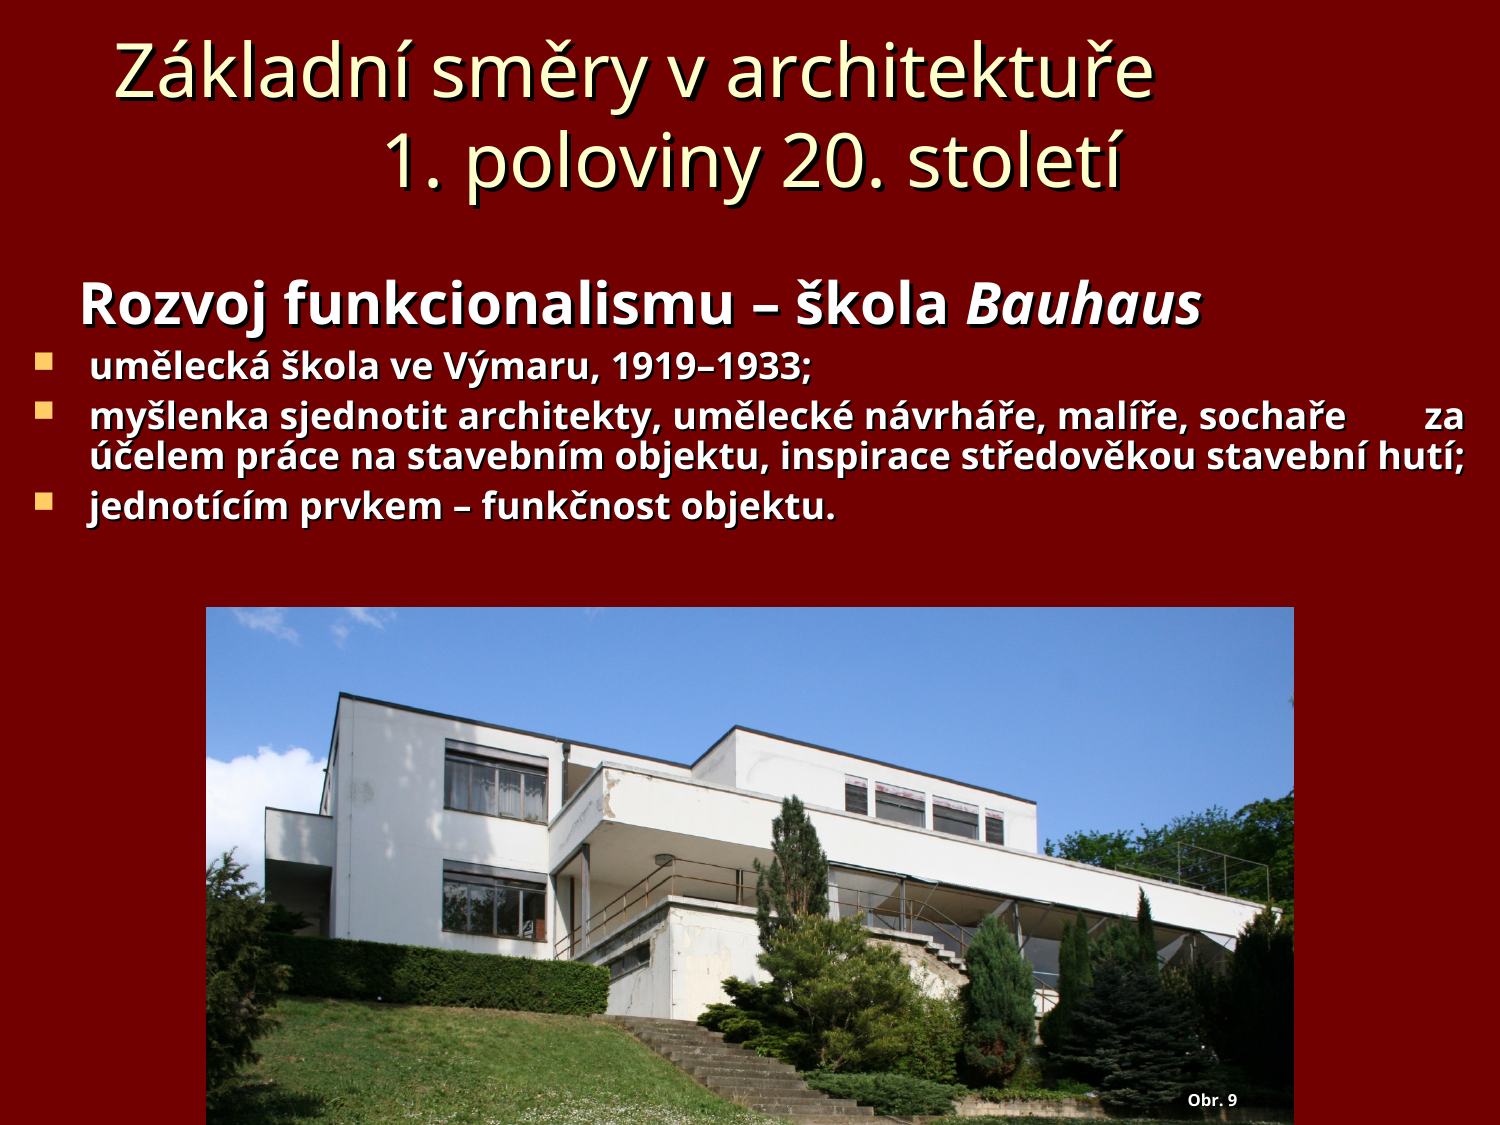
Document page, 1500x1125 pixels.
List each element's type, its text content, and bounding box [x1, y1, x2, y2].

text_box Obr. 9 [1172, 1081, 1253, 1118]
text_box [206, 607, 1294, 1125]
title Základní směry v architektuře 1. poloviny 20. století [76, 15, 1427, 211]
list Rozvoj funkcionalismu – škola Bauhaus umělecká škola ve Výmaru, 1919–1933; myšlenka sjednotit architekty, umělecké návrháře, malíře, sochaře za účelem práce na stavebním objektu, inspirace středověkou stavební hutí; jednotícím prvkem – funkčnost objektu. [17, 267, 1483, 587]
